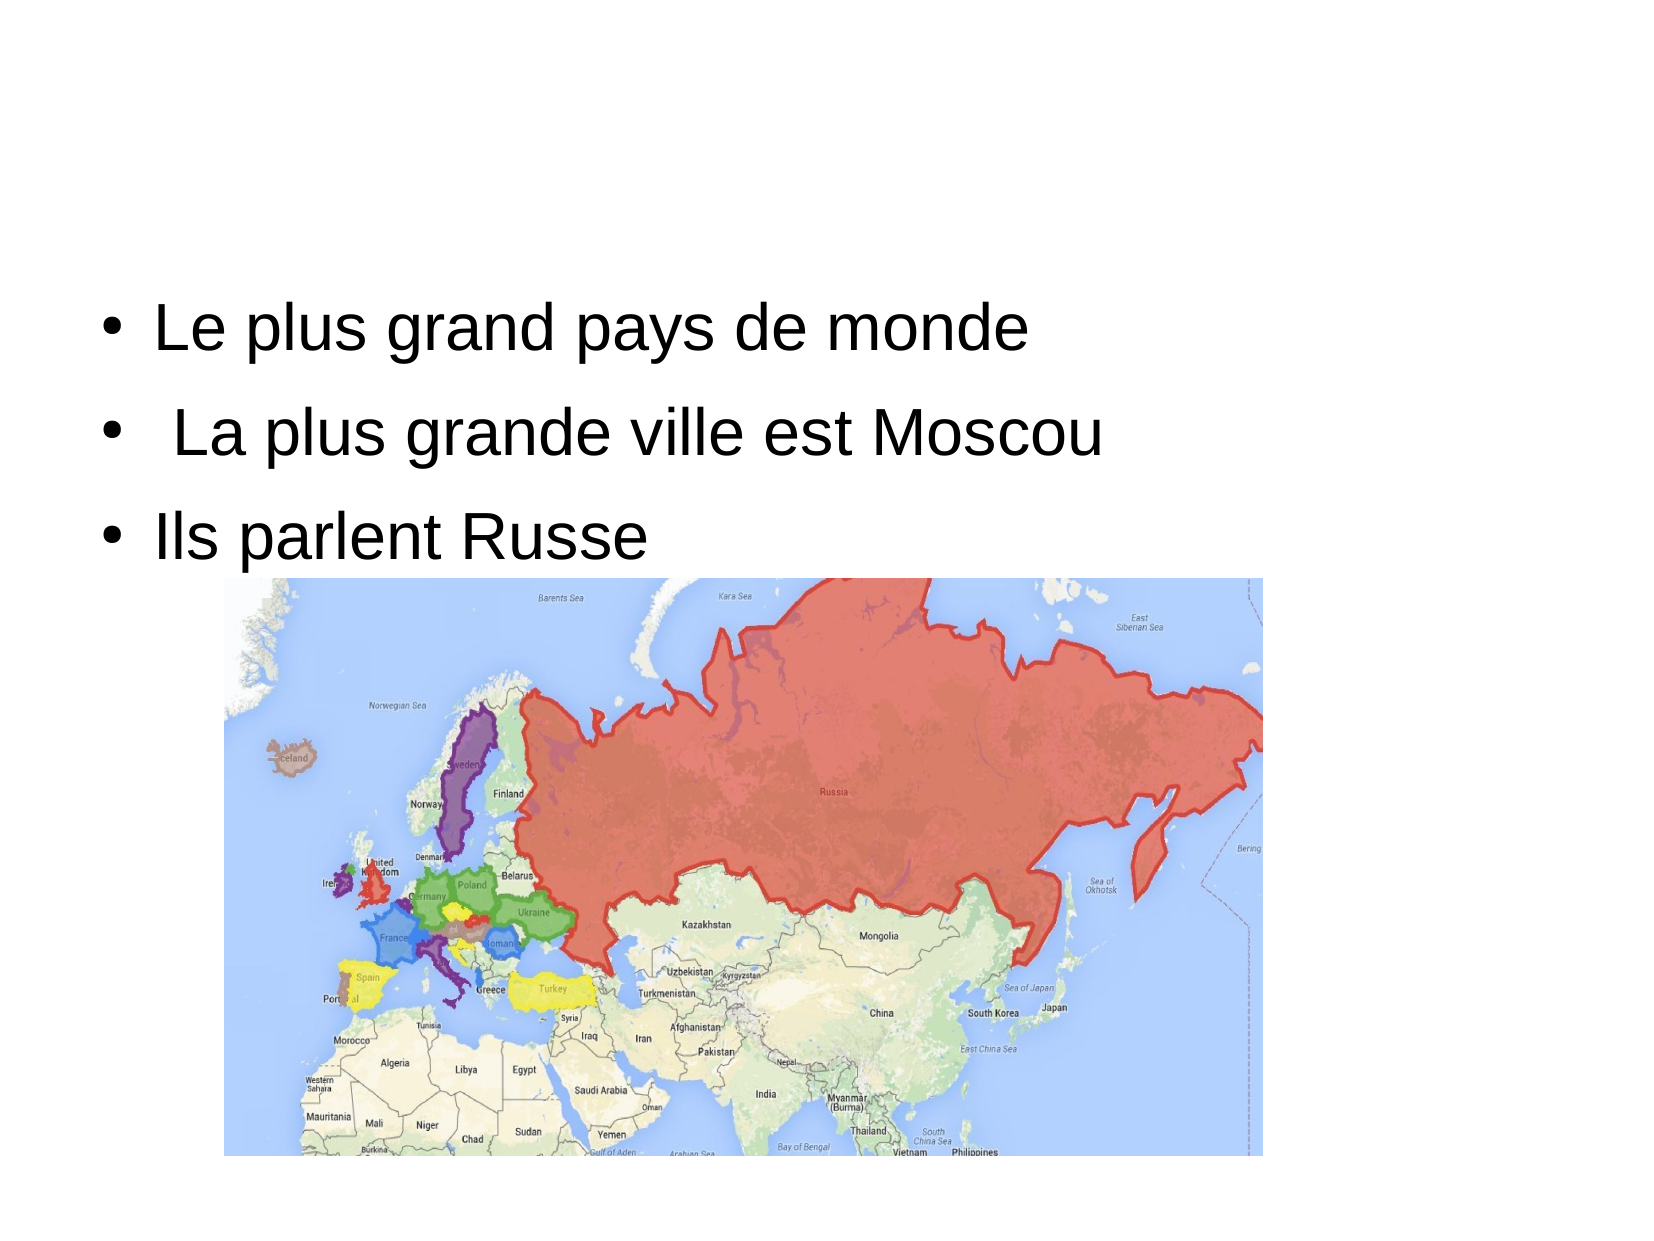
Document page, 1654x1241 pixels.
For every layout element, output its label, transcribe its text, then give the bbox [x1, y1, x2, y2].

picture [224, 578, 1263, 1156]
list Le plus grand pays de monde La plus grande ville est Moscou Ils parlent Russe [82, 290, 1571, 1109]
